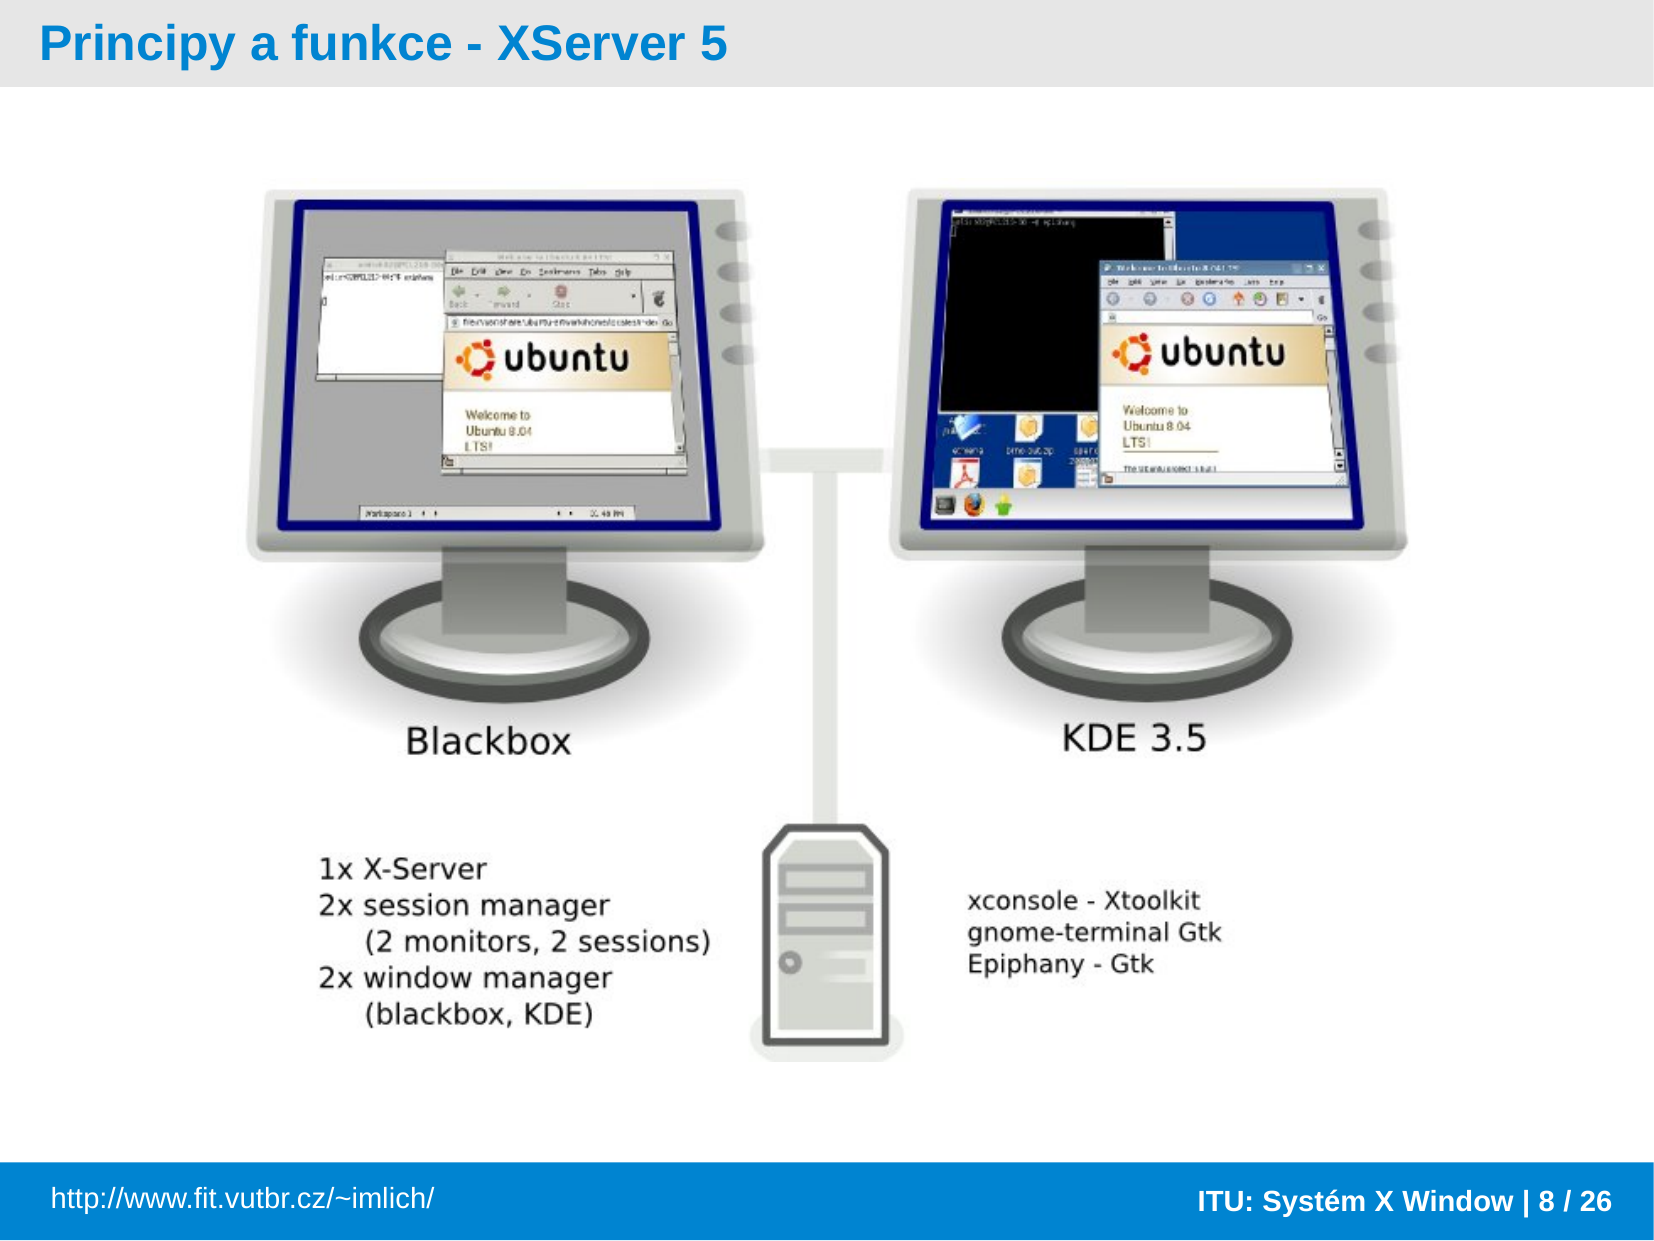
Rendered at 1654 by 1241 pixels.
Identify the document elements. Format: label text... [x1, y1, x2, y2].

picture [236, 178, 1417, 1062]
title Principy a funkce - XServer 5 [39, 5, 1615, 81]
